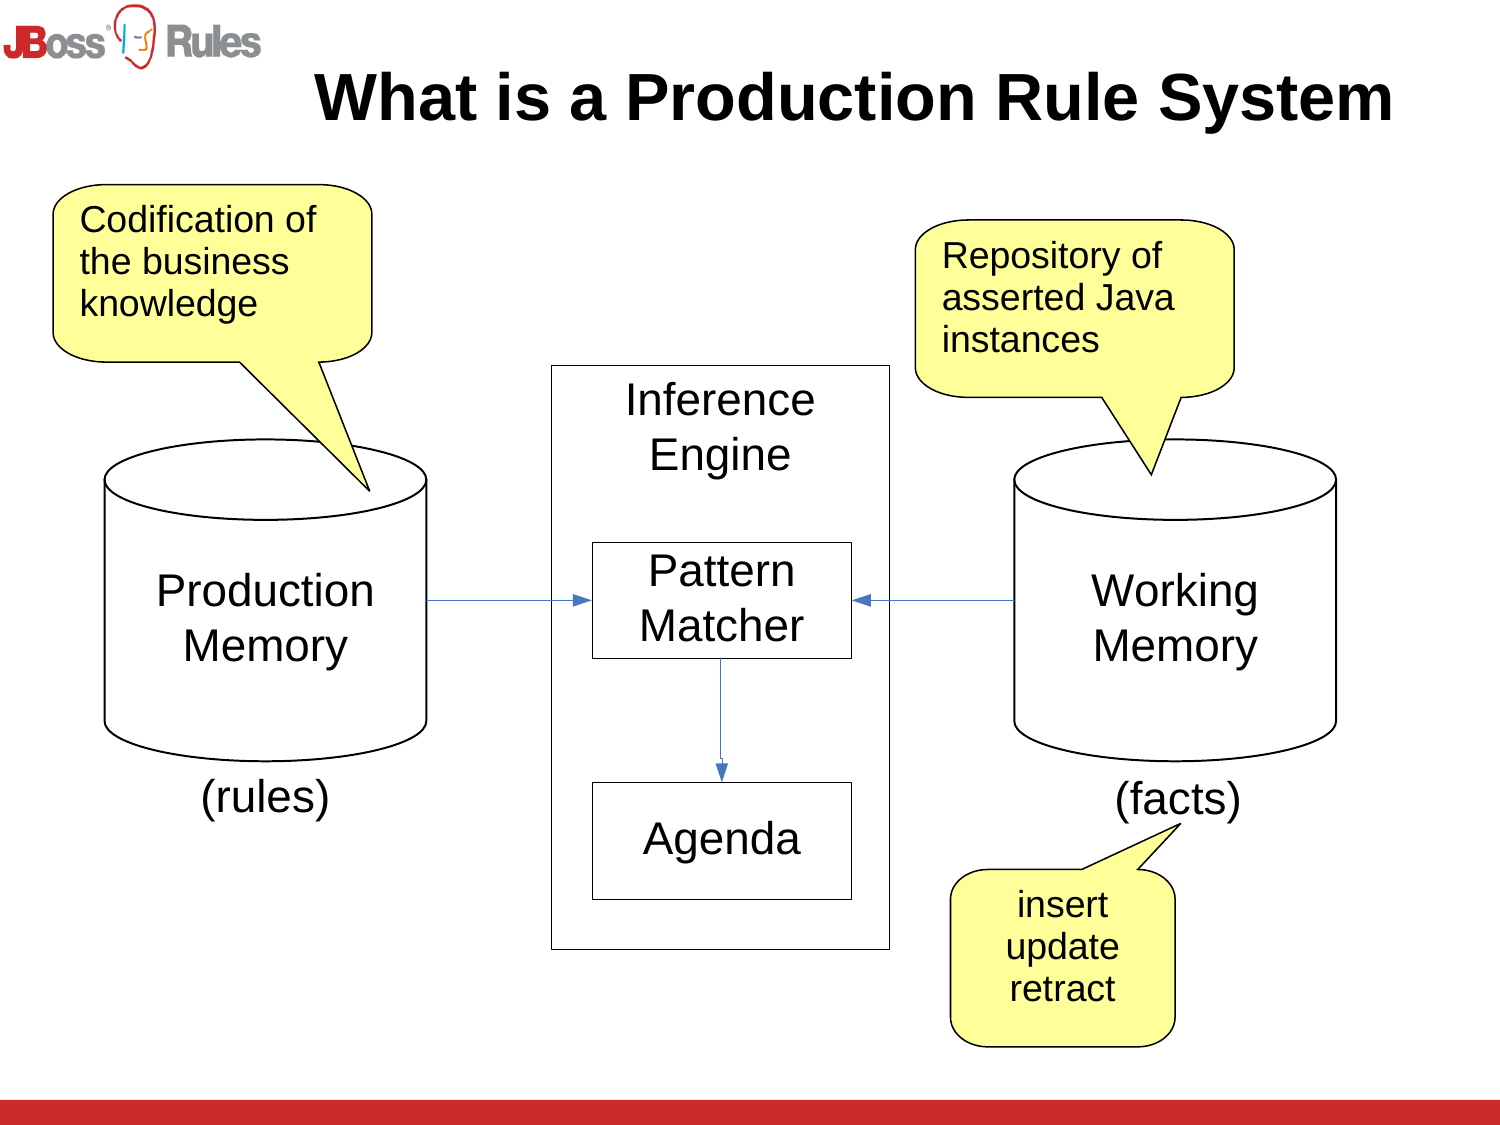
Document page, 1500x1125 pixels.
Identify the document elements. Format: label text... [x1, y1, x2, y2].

text_box Codification of the business knowledge [53, 184, 372, 492]
title What is a Production Rule System [300, 37, 1415, 142]
chart [100, 361, 1341, 953]
picture [0, 0, 266, 73]
text_box Repository of asserted Java instances [915, 219, 1235, 475]
text_box insert update retract [950, 823, 1181, 1047]
